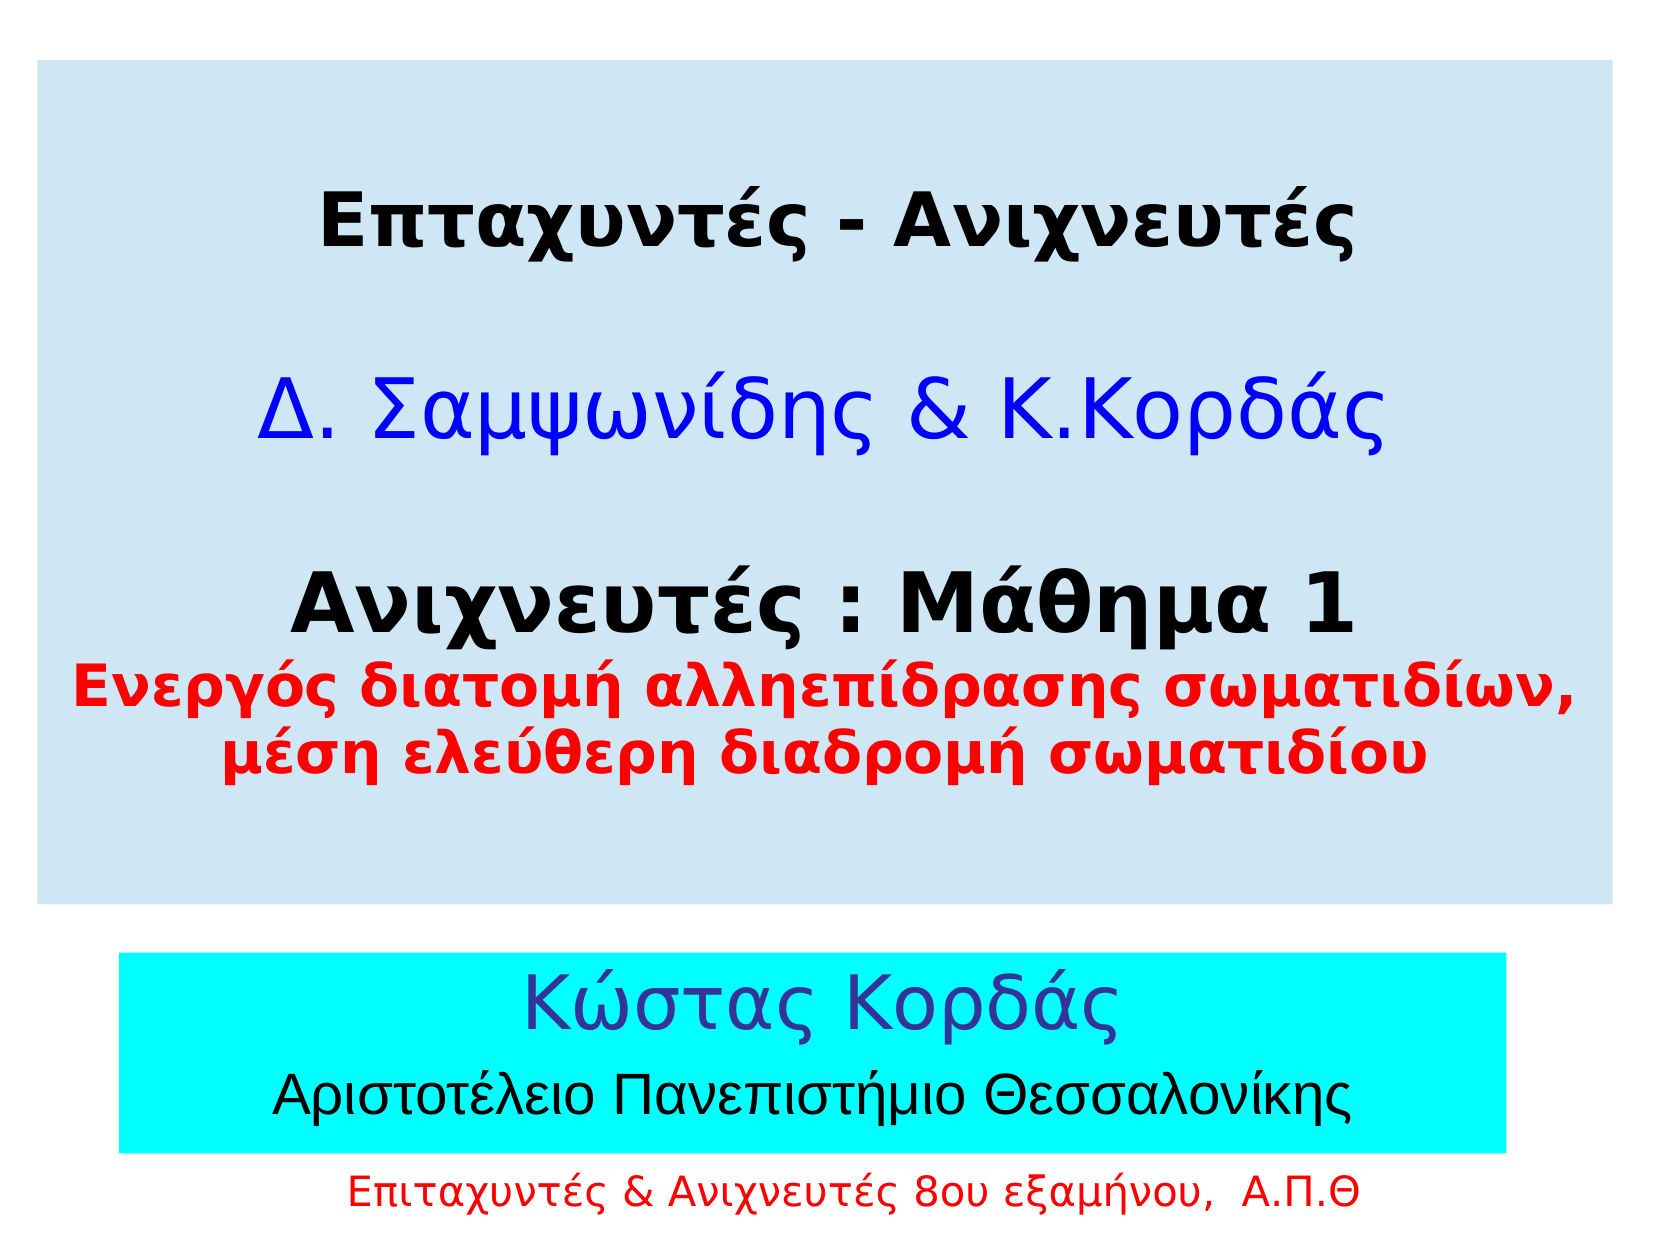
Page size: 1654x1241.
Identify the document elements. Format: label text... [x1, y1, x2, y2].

title Επταχυντές - Ανιχνευτές Δ. Σαμψωνίδης & Κ.Κορδάς Ανιχνευτές : Μάθημα 1 Ενεργός διατομή αλληεπίδρασης σωματιδίων, μέση ελεύθερη διαδρομή σωματιδίου [37, 60, 1613, 905]
text_box Κώστας Κορδάς Αριστοτέλειο Πανεπιστήμιο Θεσσαλονίκης [118, 952, 1507, 1154]
text_box Επιταχυντές & Ανιχνευτές 8ου εξαμήνου, Α.Π.Θ [331, 1160, 1654, 1232]
